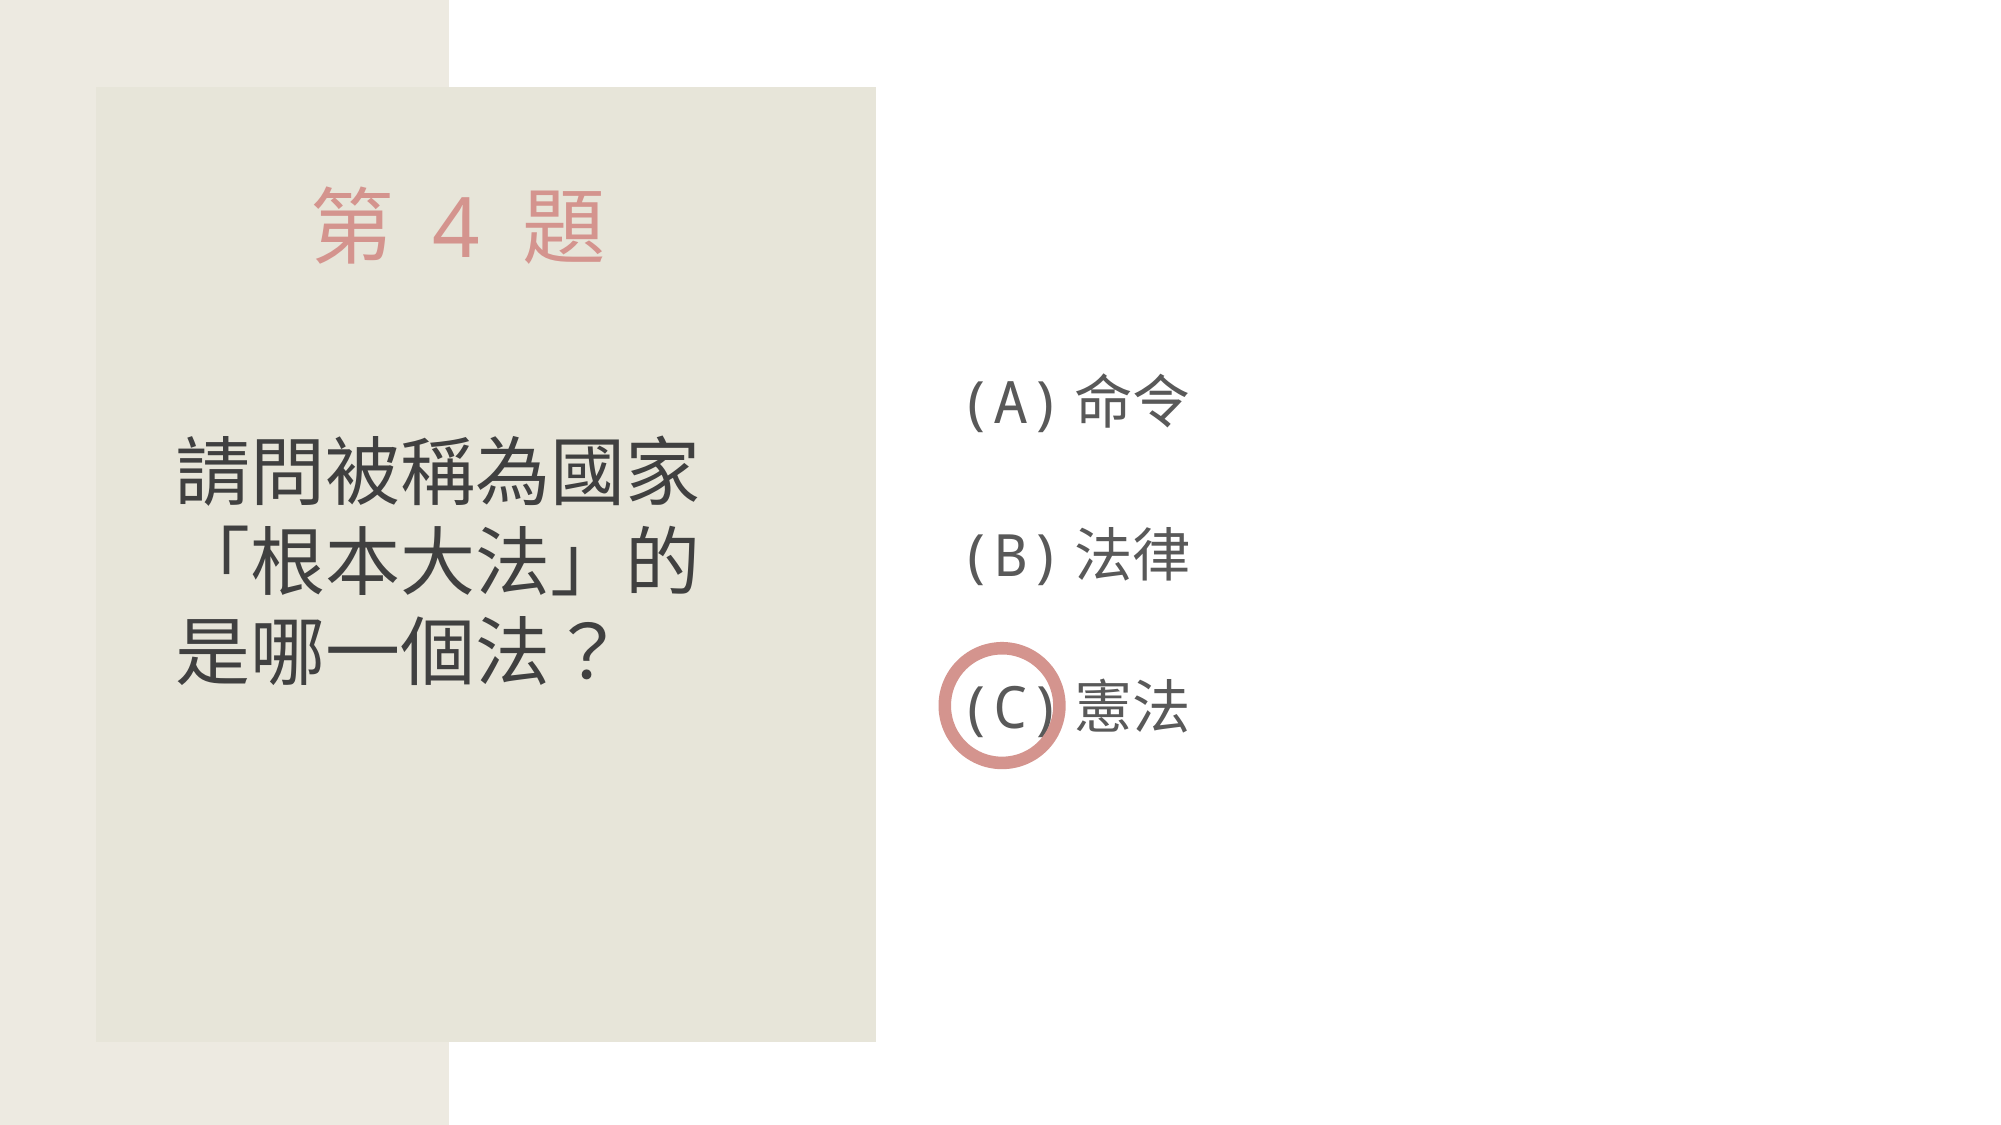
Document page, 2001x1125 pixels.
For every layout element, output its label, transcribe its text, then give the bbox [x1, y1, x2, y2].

text_box (C) [943, 662, 954, 679]
text_box (C) [1050, 736, 1059, 749]
text_box (C) [943, 732, 954, 749]
text_box (B) [943, 510, 1059, 597]
text_box 第 4 題 [251, 165, 665, 282]
text_box 請問被稱為國家「根本大法」的是哪一個法？ [160, 415, 756, 704]
text_box 法律 [1059, 510, 1863, 597]
text_box 憲法 [1059, 662, 1863, 749]
text_box (C) [1050, 662, 1059, 675]
text_box (A) [943, 357, 1059, 444]
text_box 命令 [1059, 357, 1863, 444]
text_box (C) [952, 662, 1053, 749]
